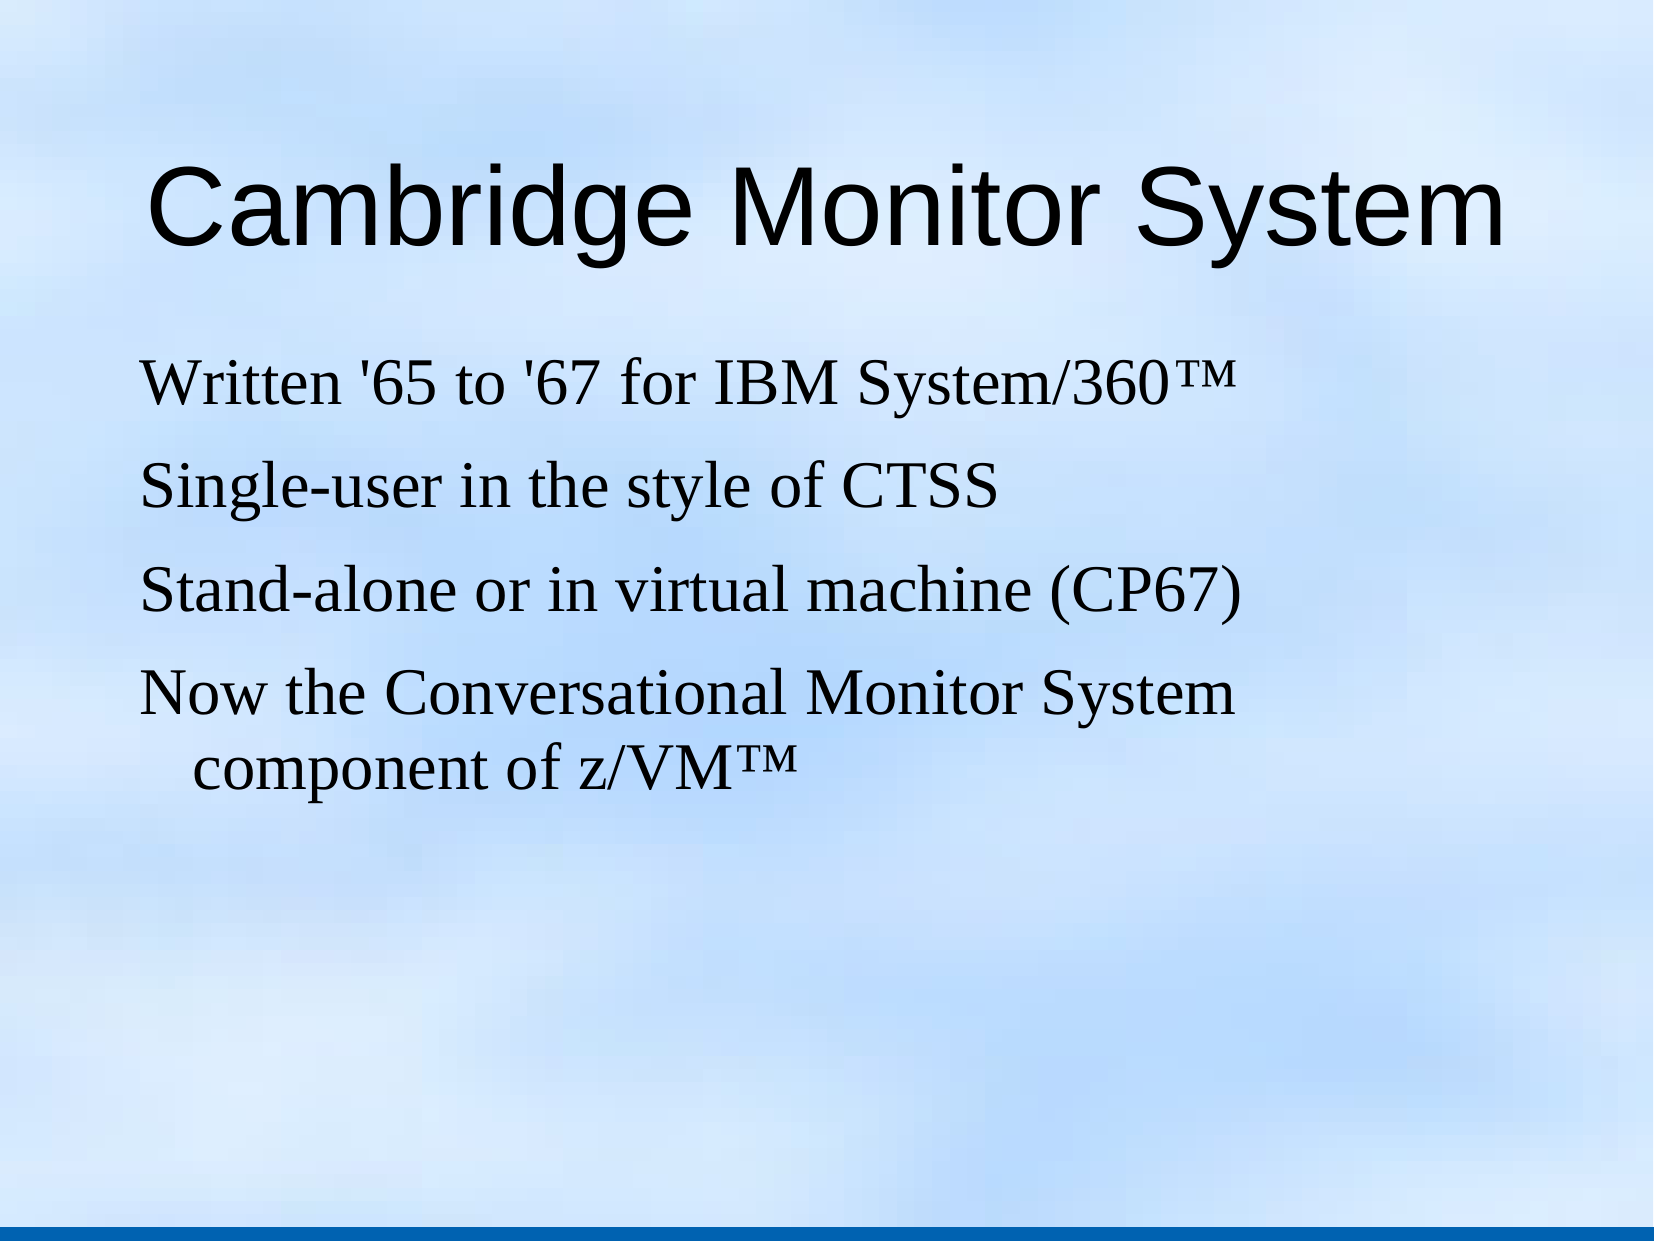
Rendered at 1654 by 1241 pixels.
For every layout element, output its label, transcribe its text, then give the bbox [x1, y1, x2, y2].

title Cambridge Monitor System [121, 102, 1533, 311]
picture [0, 0, 1654, 1227]
list Written '65 to '67 for IBM System/360™ Single-user in the style of CTSS Stand-alone or in virtual machine (CP67) Now the Conversational Monitor System component of z/VM™ [121, 344, 1533, 1127]
